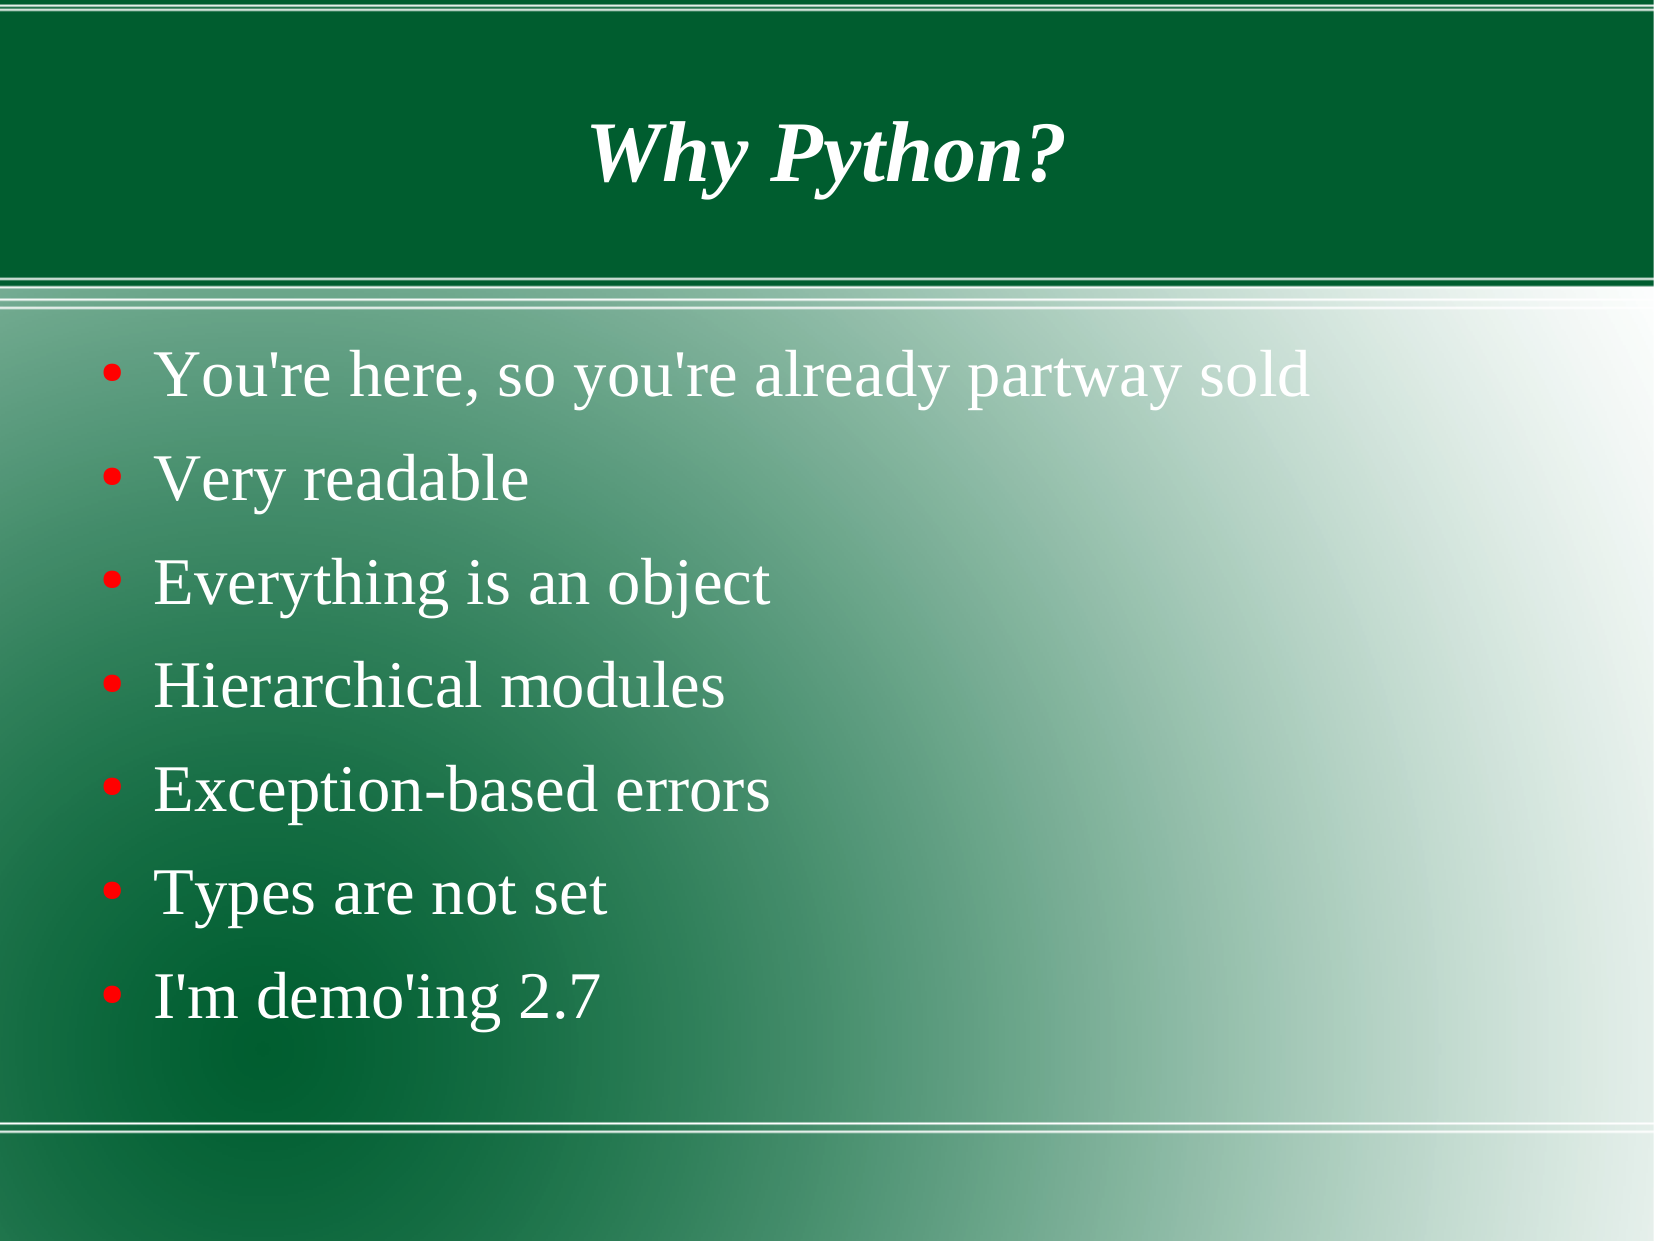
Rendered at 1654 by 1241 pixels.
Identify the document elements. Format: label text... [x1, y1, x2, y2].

title Why Python? [82, 49, 1571, 257]
picture [0, 0, 1654, 1241]
list You're here, so you're already partway sold Very readable Everything is an object Hierarchical modules Exception-based errors Types are not set I'm demo'ing 2.7 [82, 337, 1571, 1156]
